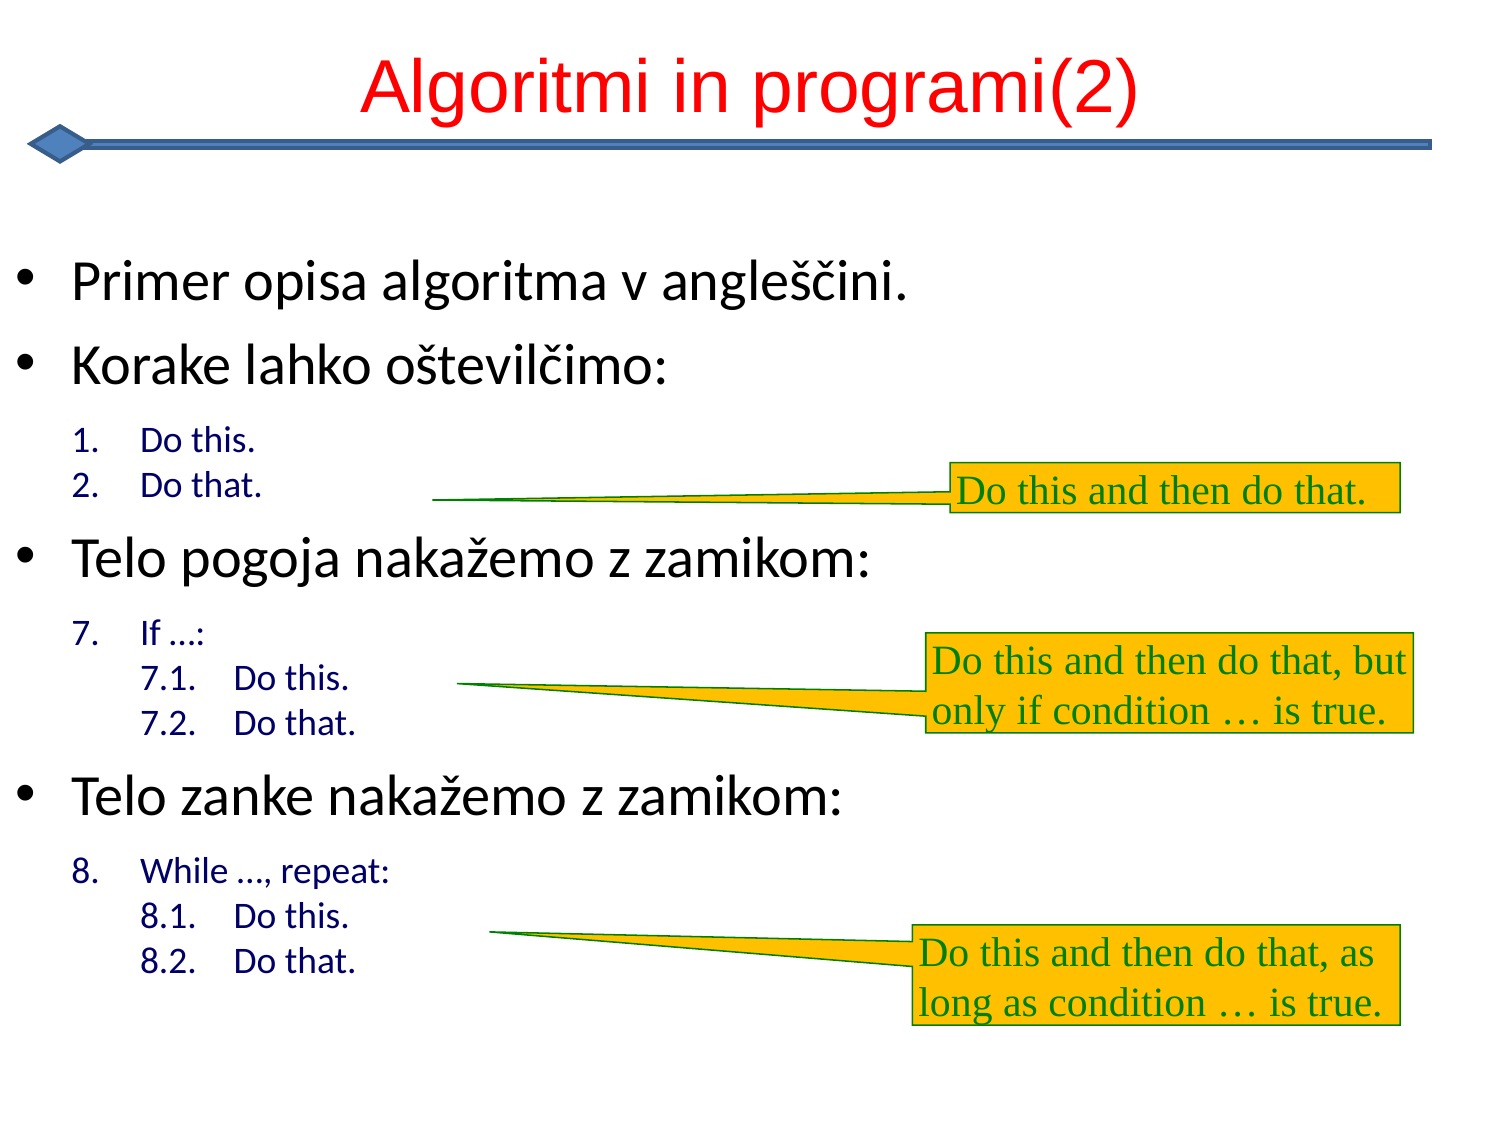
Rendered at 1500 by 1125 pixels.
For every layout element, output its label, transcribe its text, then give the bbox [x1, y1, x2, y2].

list Primer opisa algoritma v angleščini. Korake lahko oštevilčimo: 1. Do this. 2. Do that. Telo pogoja nakažemo z zamikom: 7. If …: 7.1. Do this. 7.2. Do that. Telo zanke nakažemo z zamikom: 8. While …, repeat: 8.1. Do this. 8.2. Do that. [0, 234, 1276, 990]
title Algoritmi in programi(2) [75, 23, 1426, 141]
text_box Do this and then do that, as long as condition … is true. [489, 924, 1401, 1026]
text_box Do this and then do that. [432, 462, 1401, 513]
text_box Do this and then do that, but only if condition … is true. [456, 632, 1414, 733]
